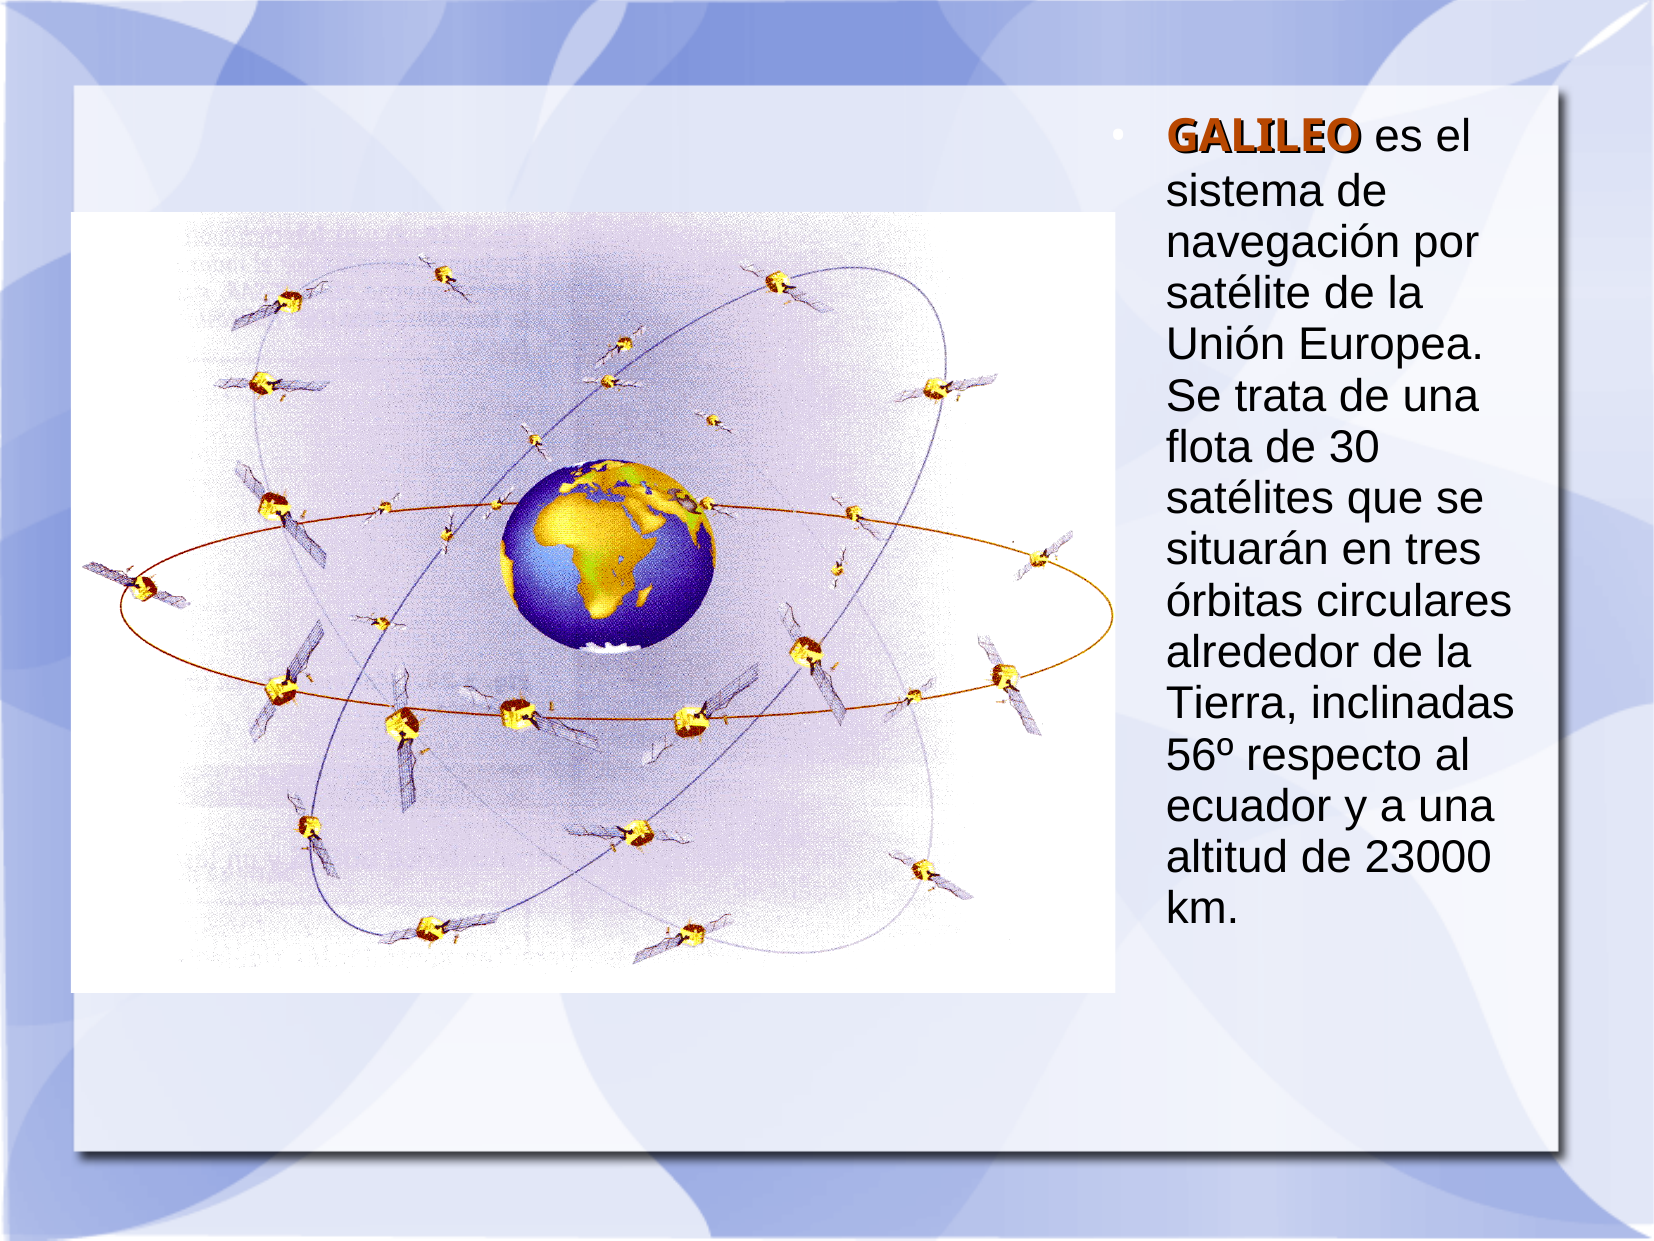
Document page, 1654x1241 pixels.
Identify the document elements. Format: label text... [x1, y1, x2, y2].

list GALILEO es el sistema de navegación por satélite de la Unión Europea. Se trata de una flota de 30 satélites que se situarán en tres órbitas circulares alrededor de la Tierra, inclinadas 56º respecto al ecuador y a una altitud de 23000 km. [1094, 94, 1548, 1108]
picture [0, 0, 1654, 1241]
